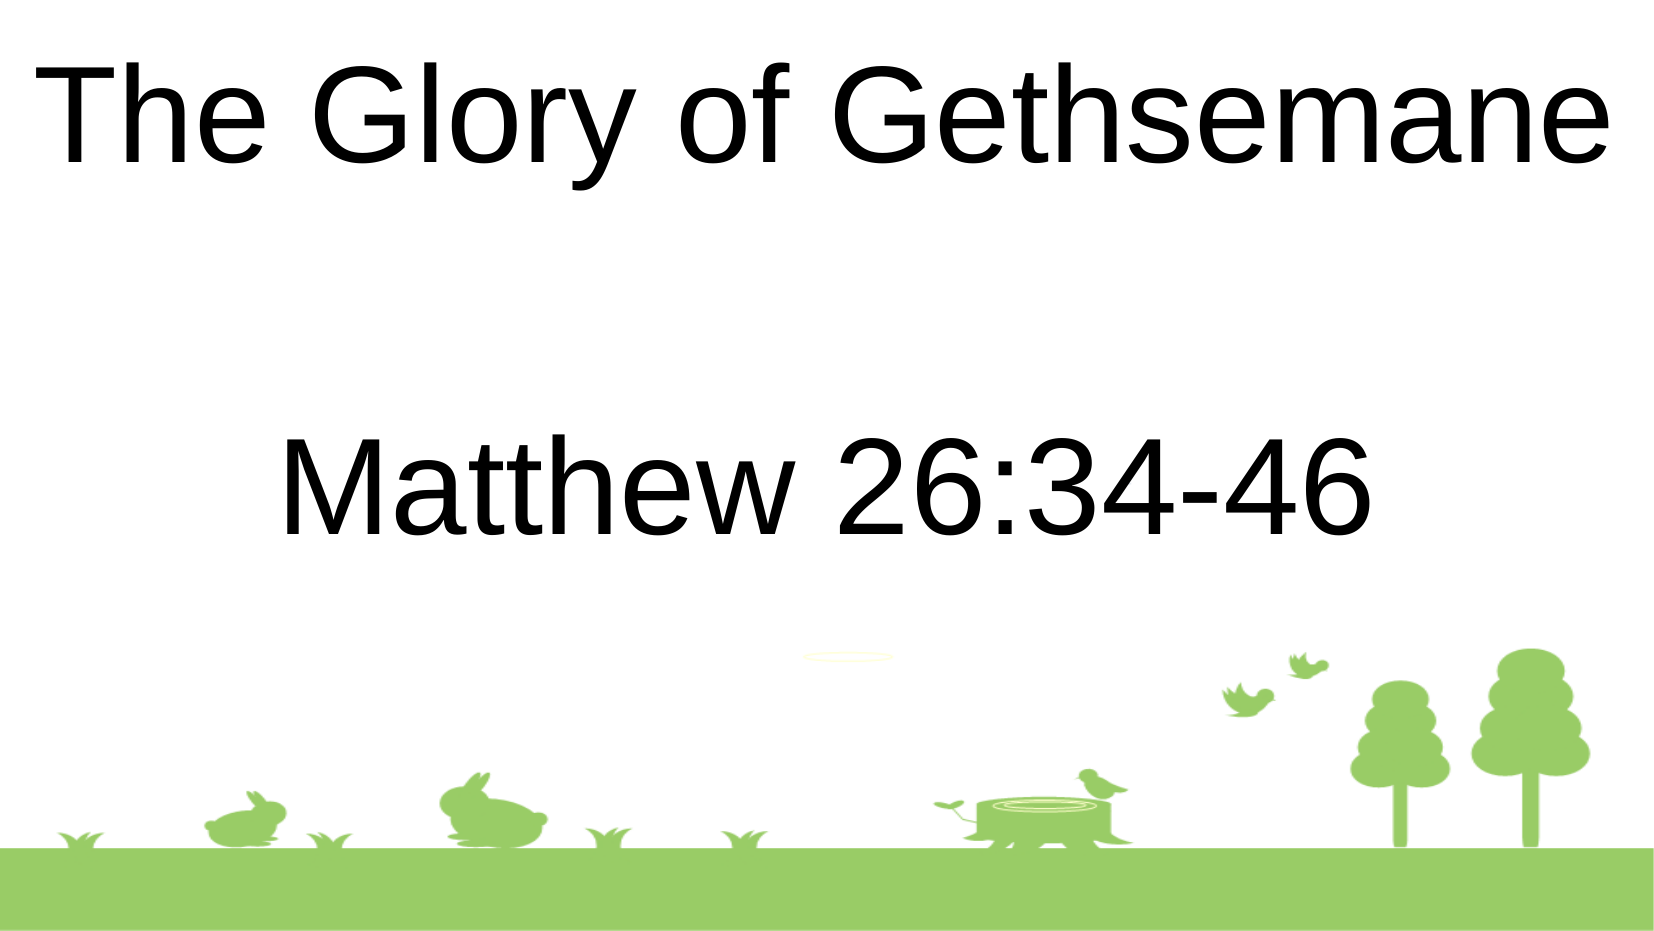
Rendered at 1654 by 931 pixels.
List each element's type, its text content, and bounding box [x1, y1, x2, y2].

subtitle Matthew 26:34-46 [82, 217, 1571, 758]
title The Glory of Gethsemane [30, 37, 1621, 193]
picture [0, 0, 1654, 931]
